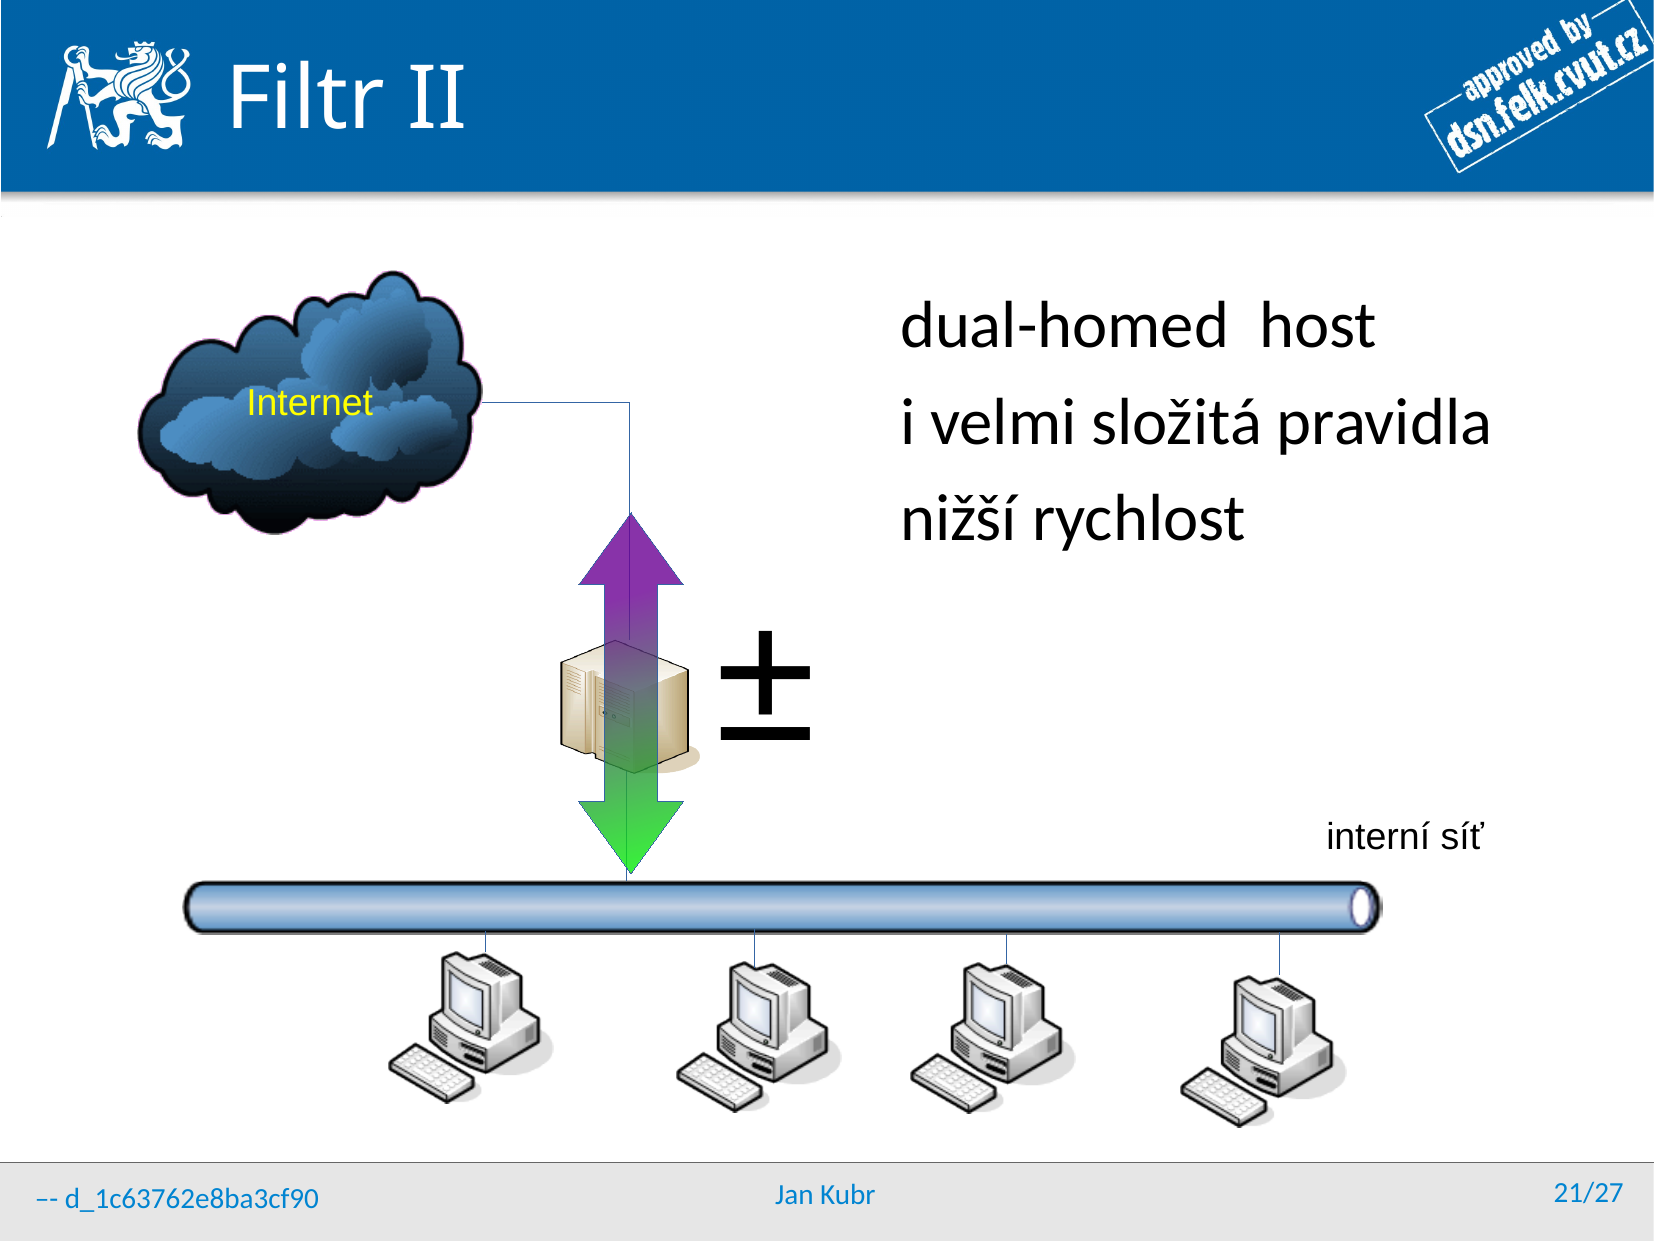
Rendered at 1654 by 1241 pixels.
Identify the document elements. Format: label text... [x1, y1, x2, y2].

text_box interní síť [1311, 808, 1499, 866]
text_box [578, 512, 684, 874]
picture [560, 639, 604, 774]
picture [1, 0, 1654, 217]
picture [658, 639, 700, 774]
text_box ± [701, 566, 862, 787]
picture [388, 951, 554, 1104]
picture [676, 961, 842, 1113]
picture [137, 270, 483, 535]
picture [182, 880, 1383, 935]
picture [1180, 975, 1347, 1128]
list dual-homed host i velmi složitá pravidla nižší rychlost [882, 297, 1625, 706]
picture [910, 962, 1076, 1114]
title Filtr II [225, 0, 1426, 188]
